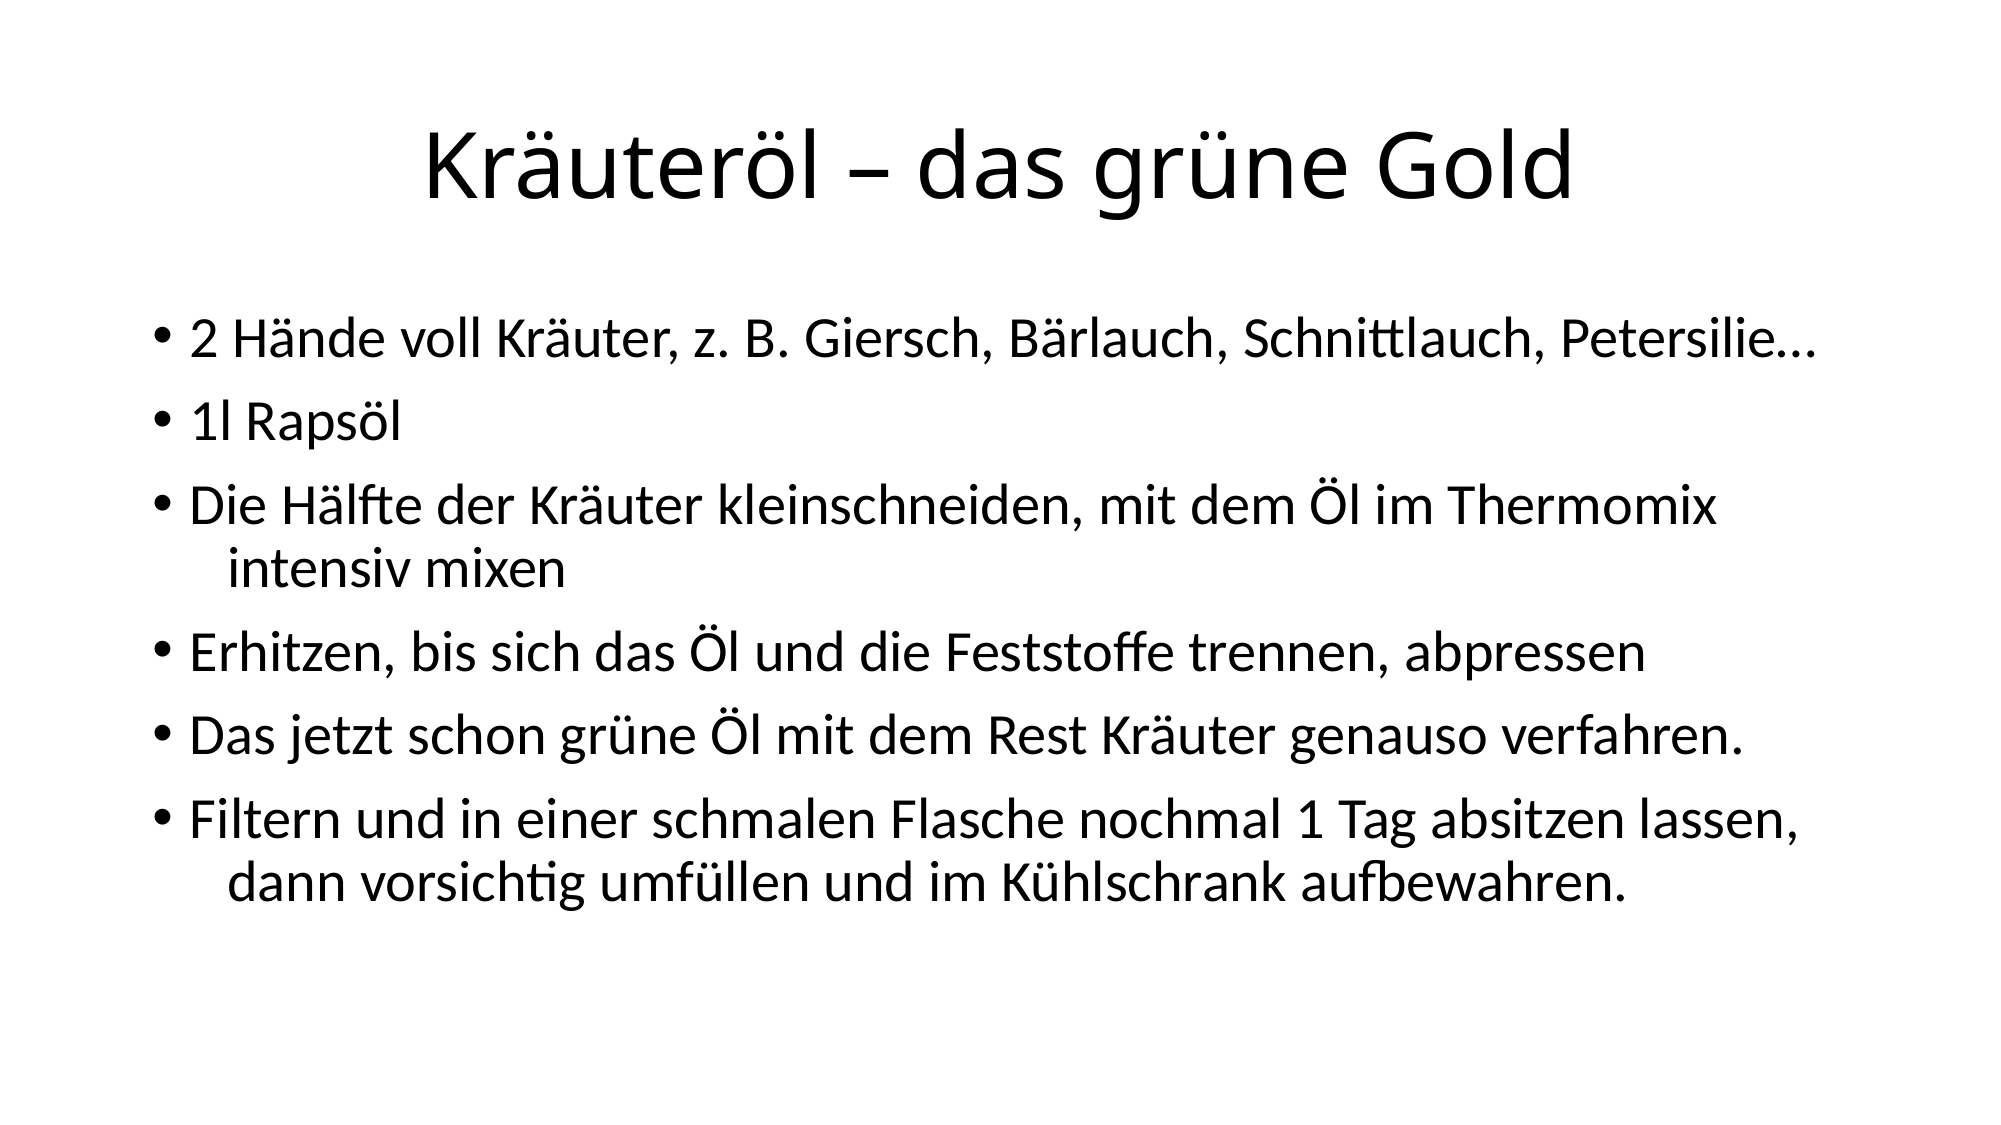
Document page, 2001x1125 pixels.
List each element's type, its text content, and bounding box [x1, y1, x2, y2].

title Kräuteröl – das grüne Gold [137, 59, 1863, 278]
list 2 Hände voll Kräuter, z. B. Giersch, Bärlauch, Schnittlauch, Petersilie… 1l Rapsöl Die Hälfte der Kräuter kleinschneiden, mit dem Öl im Thermomix intensiv mixen Erhitzen, bis sich das Öl und die Feststoffe trennen, abpressen Das jetzt schon grüne Öl mit dem Rest Kräuter genauso verfahren. Filtern und in einer schmalen Flasche nochmal 1 Tag absitzen lassen, dann vorsichtig umfüllen und im Kühlschrank aufbewahren. [137, 299, 1863, 1014]
